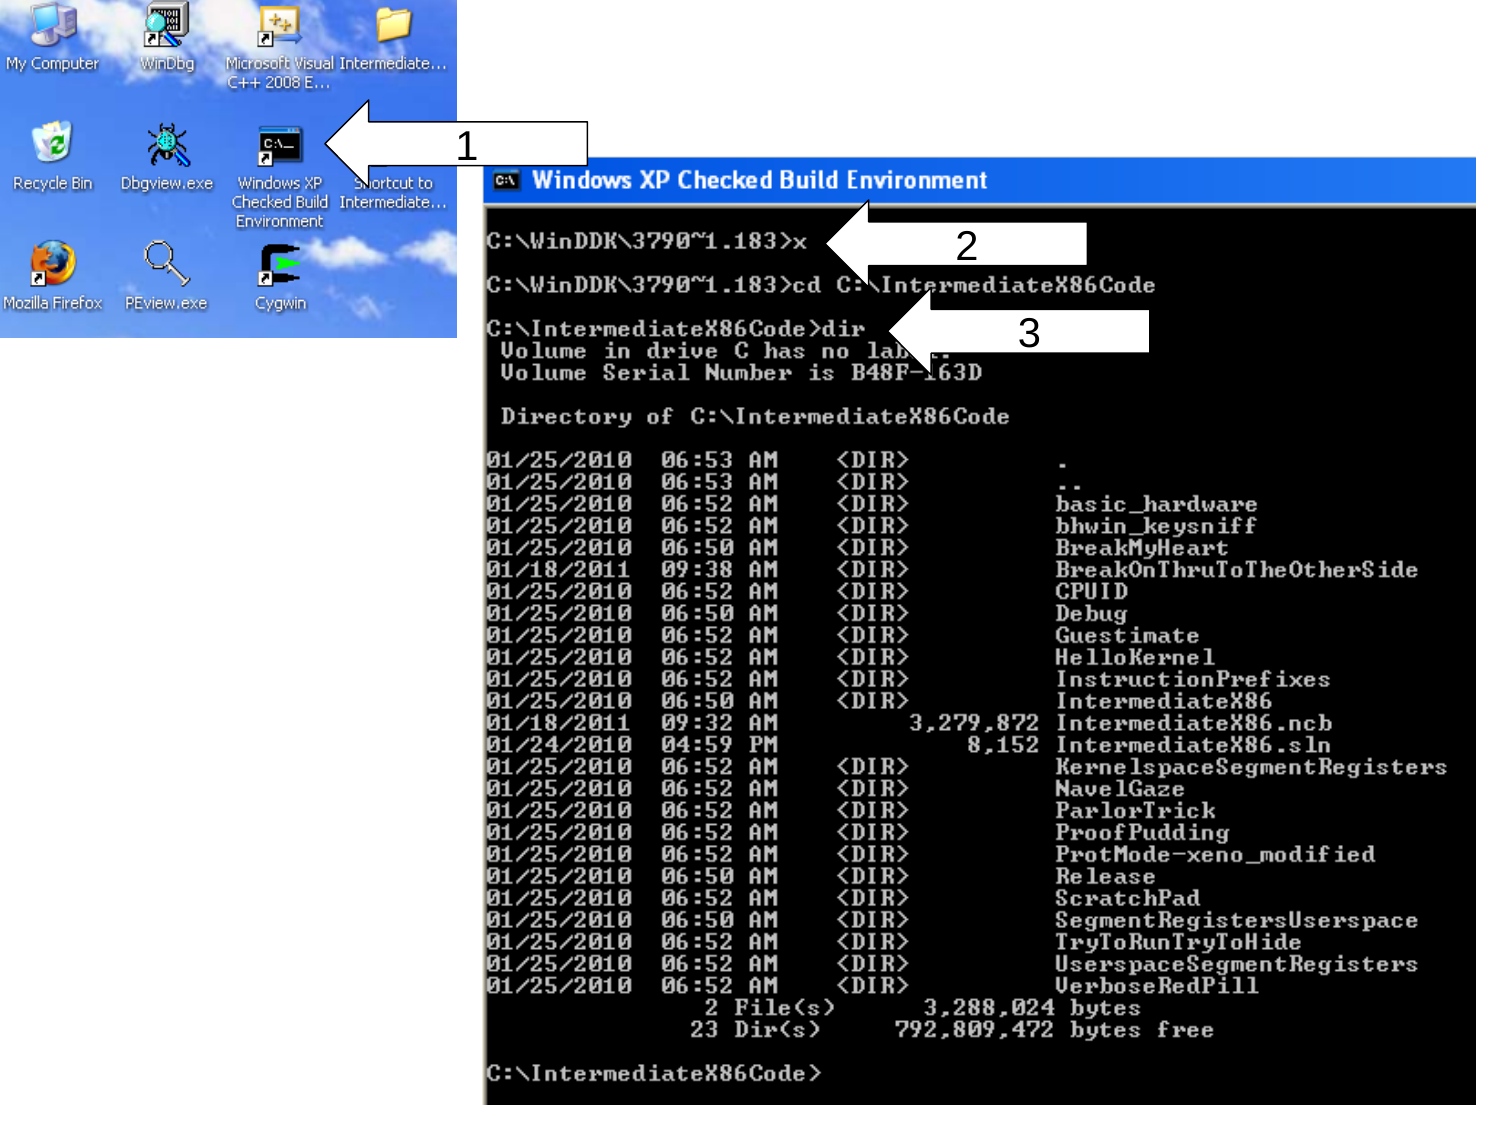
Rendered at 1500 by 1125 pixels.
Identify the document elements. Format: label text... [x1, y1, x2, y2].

text_box 2 [824, 199, 1088, 288]
text_box 1 [324, 99, 588, 188]
text_box 3 [887, 287, 1150, 376]
picture [0, 0, 457, 338]
picture [482, 156, 1476, 1105]
